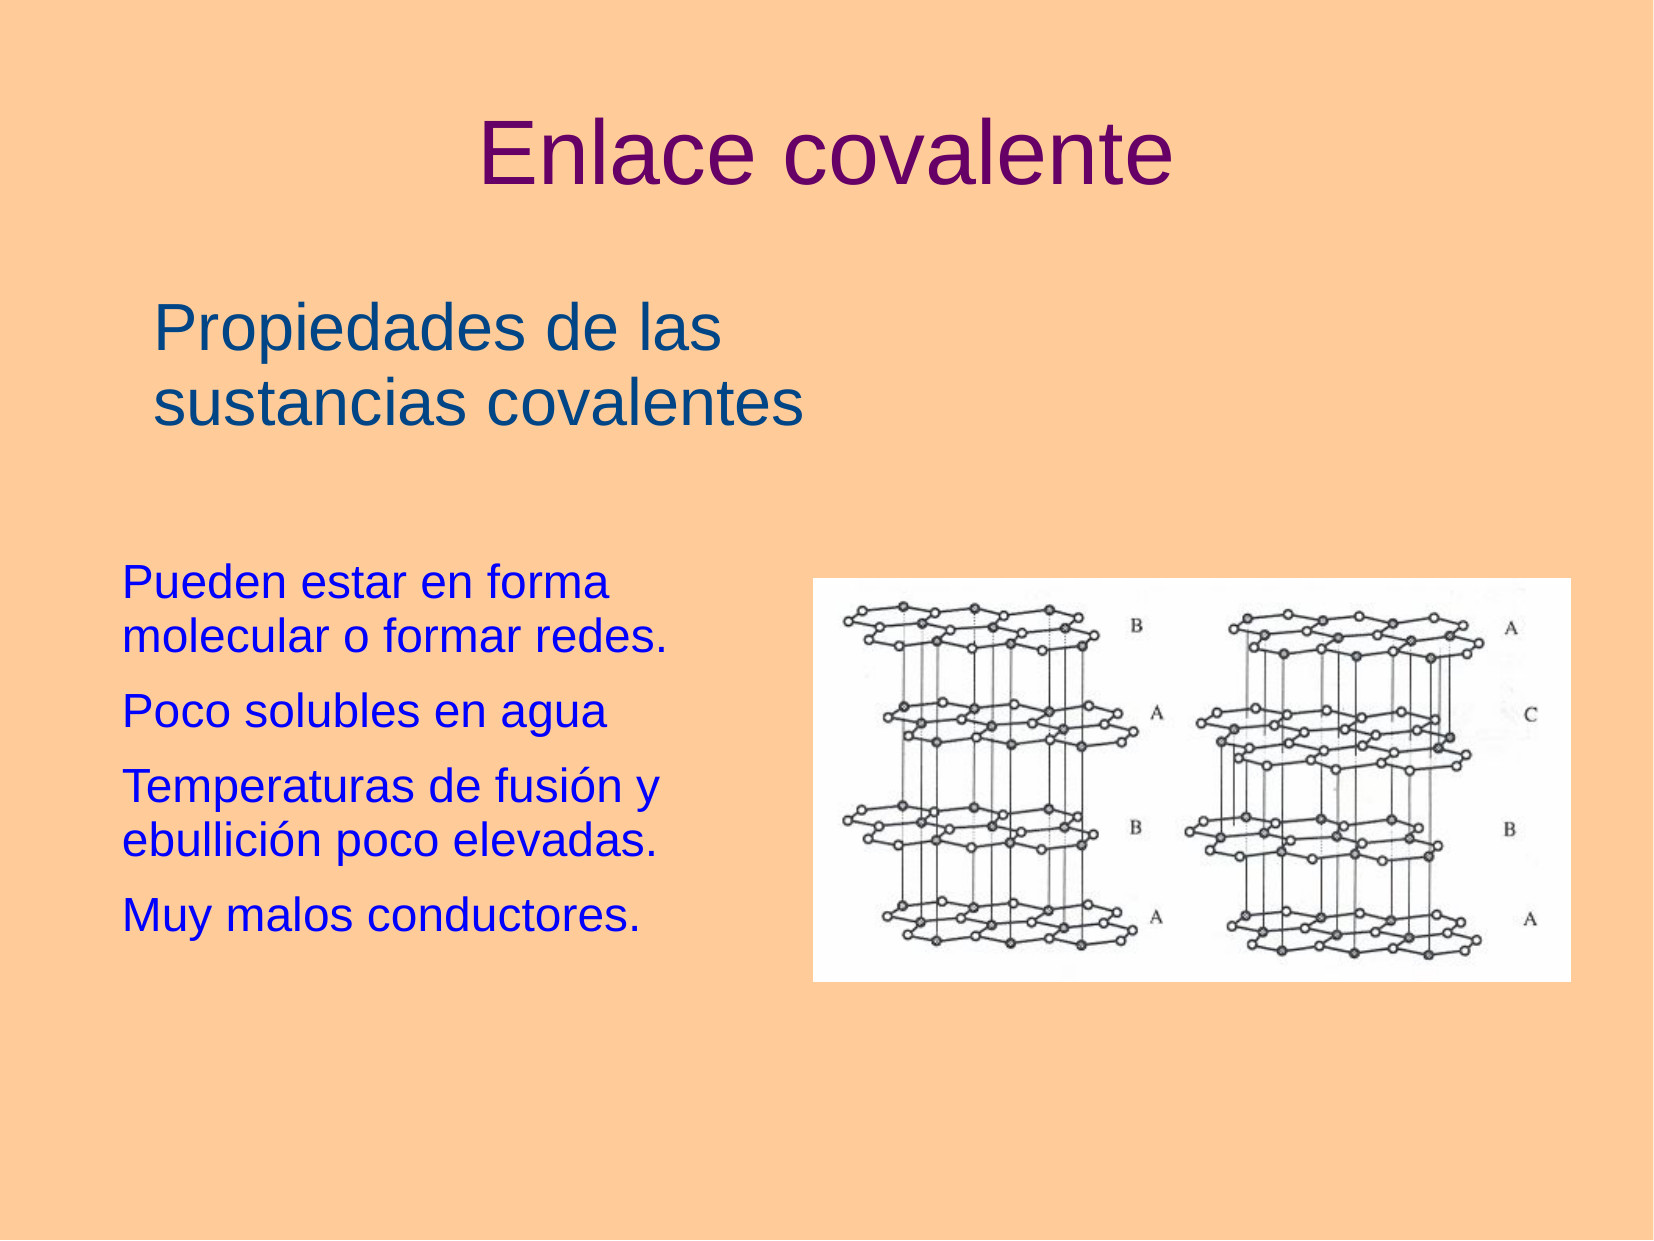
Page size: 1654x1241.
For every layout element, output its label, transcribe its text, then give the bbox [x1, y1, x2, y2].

picture [813, 578, 1571, 982]
title Enlace covalente [82, 49, 1571, 257]
list Pueden estar en forma molecular o formar redes. Poco solubles en agua Temperaturas de fusión y ebullición poco elevadas. Muy malos conductores. [70, 555, 798, 946]
list Propiedades de las sustancias covalentes [82, 290, 809, 681]
